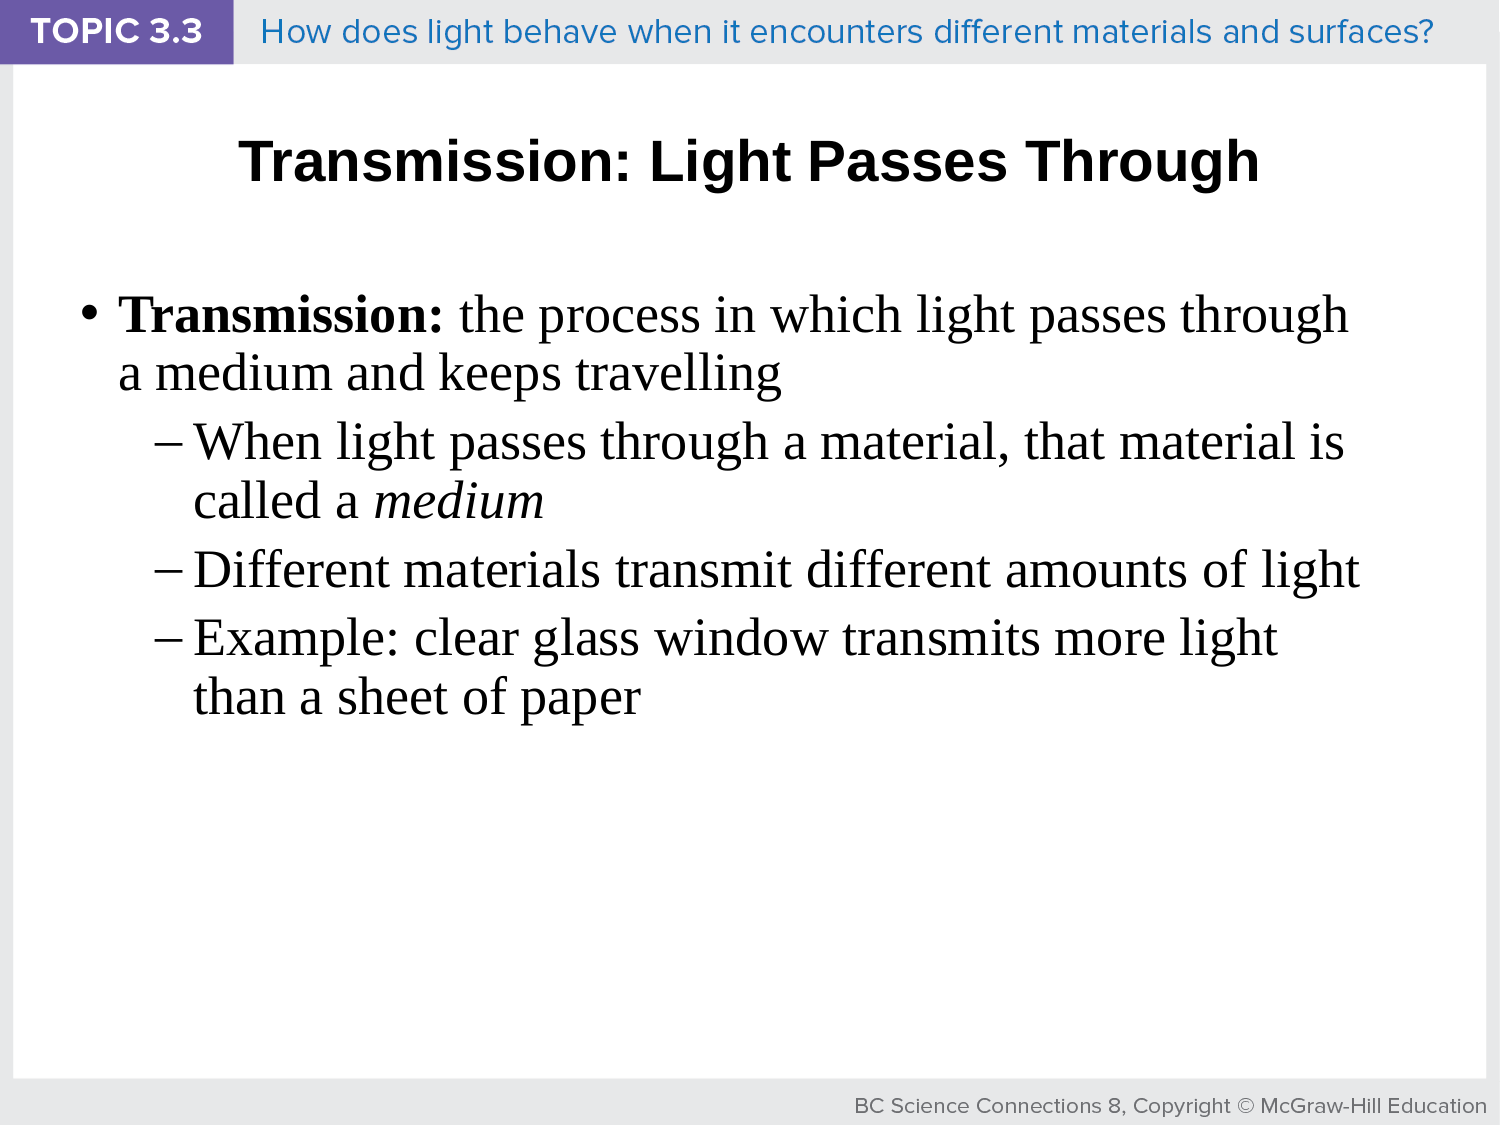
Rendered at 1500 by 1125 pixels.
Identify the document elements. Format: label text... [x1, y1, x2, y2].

title Transmission: Light Passes Through [103, 76, 1397, 249]
picture [0, 0, 1500, 1082]
list Transmission: the process in which light passes through a medium and keeps travelling When light passes through a material, that material is called a medium Different materials transmit different amounts of light Example: clear glass window transmits more light than a sheet of paper [65, 278, 1397, 1014]
